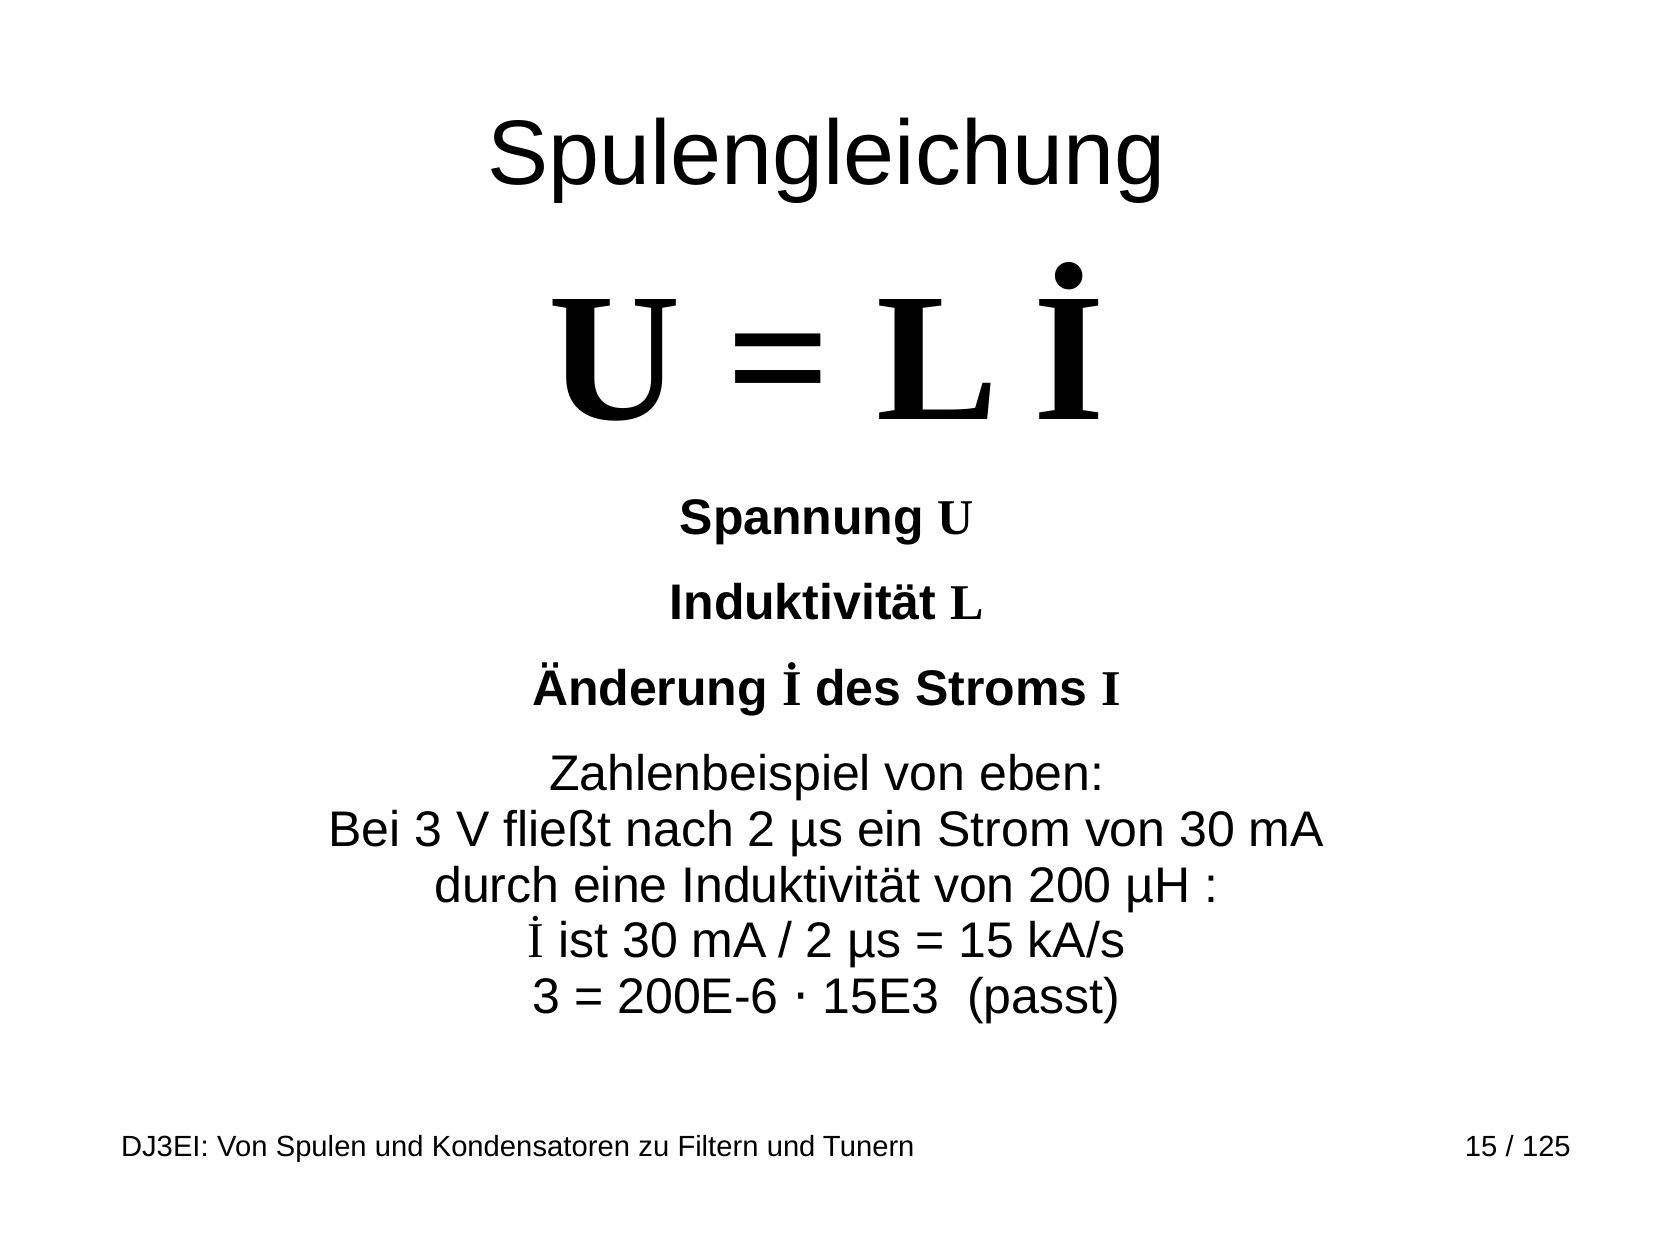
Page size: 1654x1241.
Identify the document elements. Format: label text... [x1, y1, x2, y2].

list U = L İ Spannung U Induktivität L Änderung İ des Stroms I Zahlenbeispiel von eben: Bei 3 V fließt nach 2 µs ein Strom von 30 mA durch eine Induktivität von 200 µH : İ ist 30 mA / 2 µs = 15 kA/s 3 = 200E-6 ⋅ 15E3 (passt) [82, 256, 1571, 1099]
title Spulengleichung [82, 49, 1571, 256]
